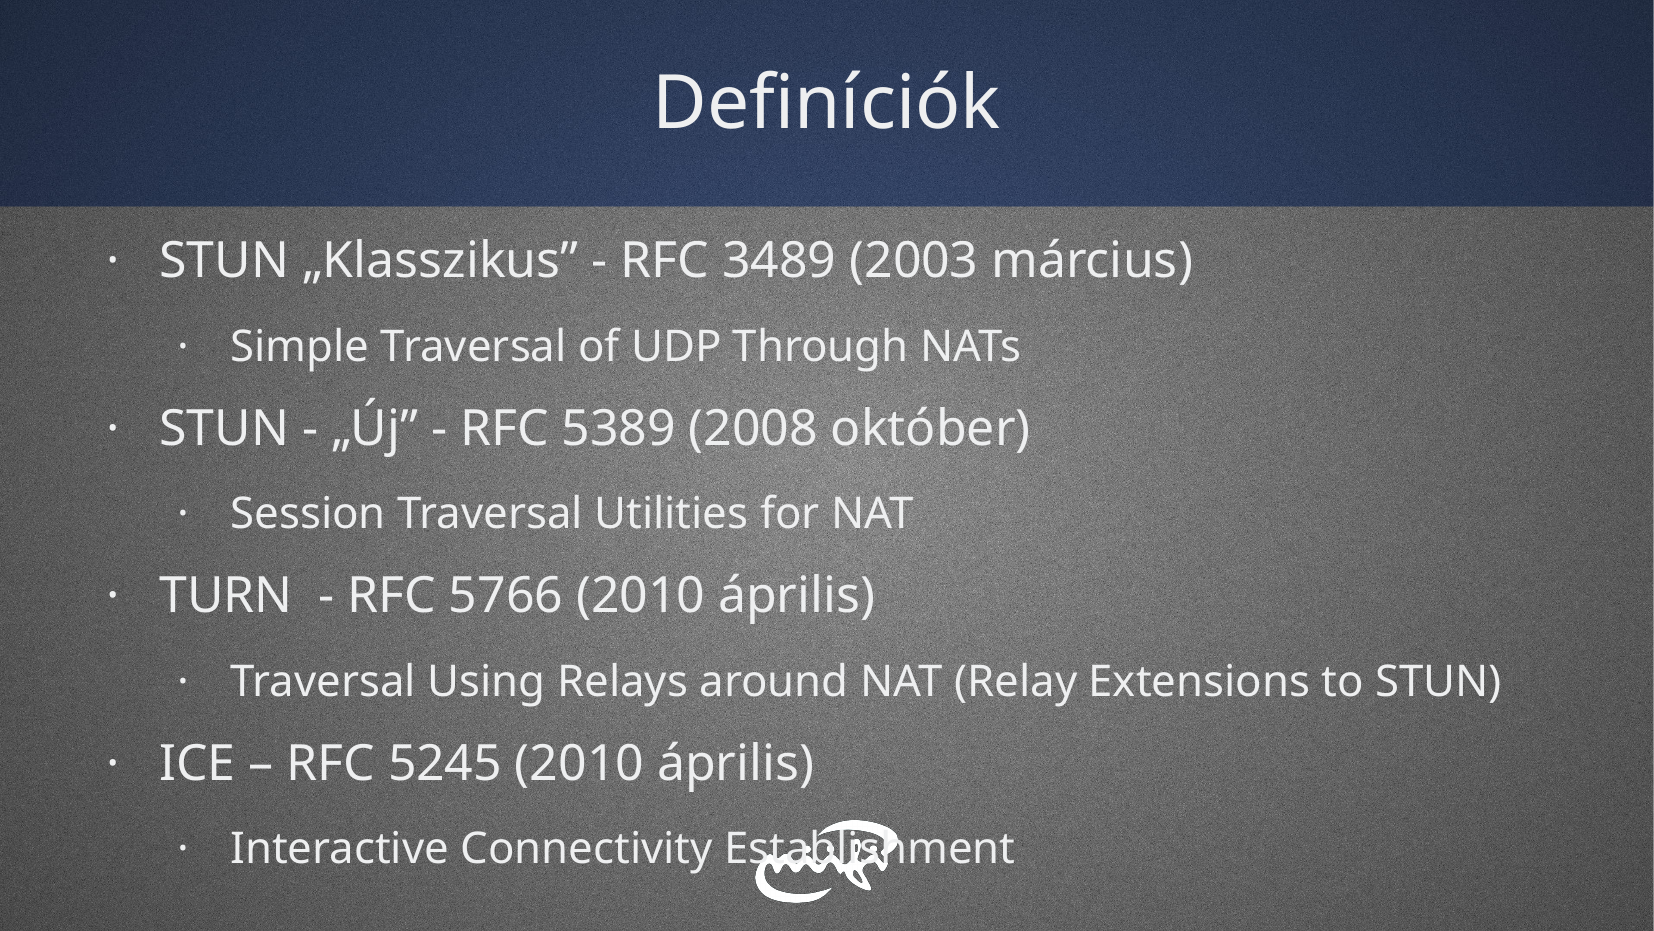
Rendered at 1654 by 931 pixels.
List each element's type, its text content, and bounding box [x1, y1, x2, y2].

title Definíciók [88, 22, 1565, 178]
list STUN „Klasszikus” - RFC 3489 (2003 március) Simple Traversal of UDP Through NATs STUN - „Új” - RFC 5389 (2008 október) Session Traversal Utilities for NAT TURN - RFC 5766 (2010 április) Traversal Using Relays around NAT (Relay Extensions to STUN) ICE – RFC 5245 (2010 április) Interactive Connectivity Establishment [88, 224, 1565, 830]
picture [0, 0, 1654, 931]
